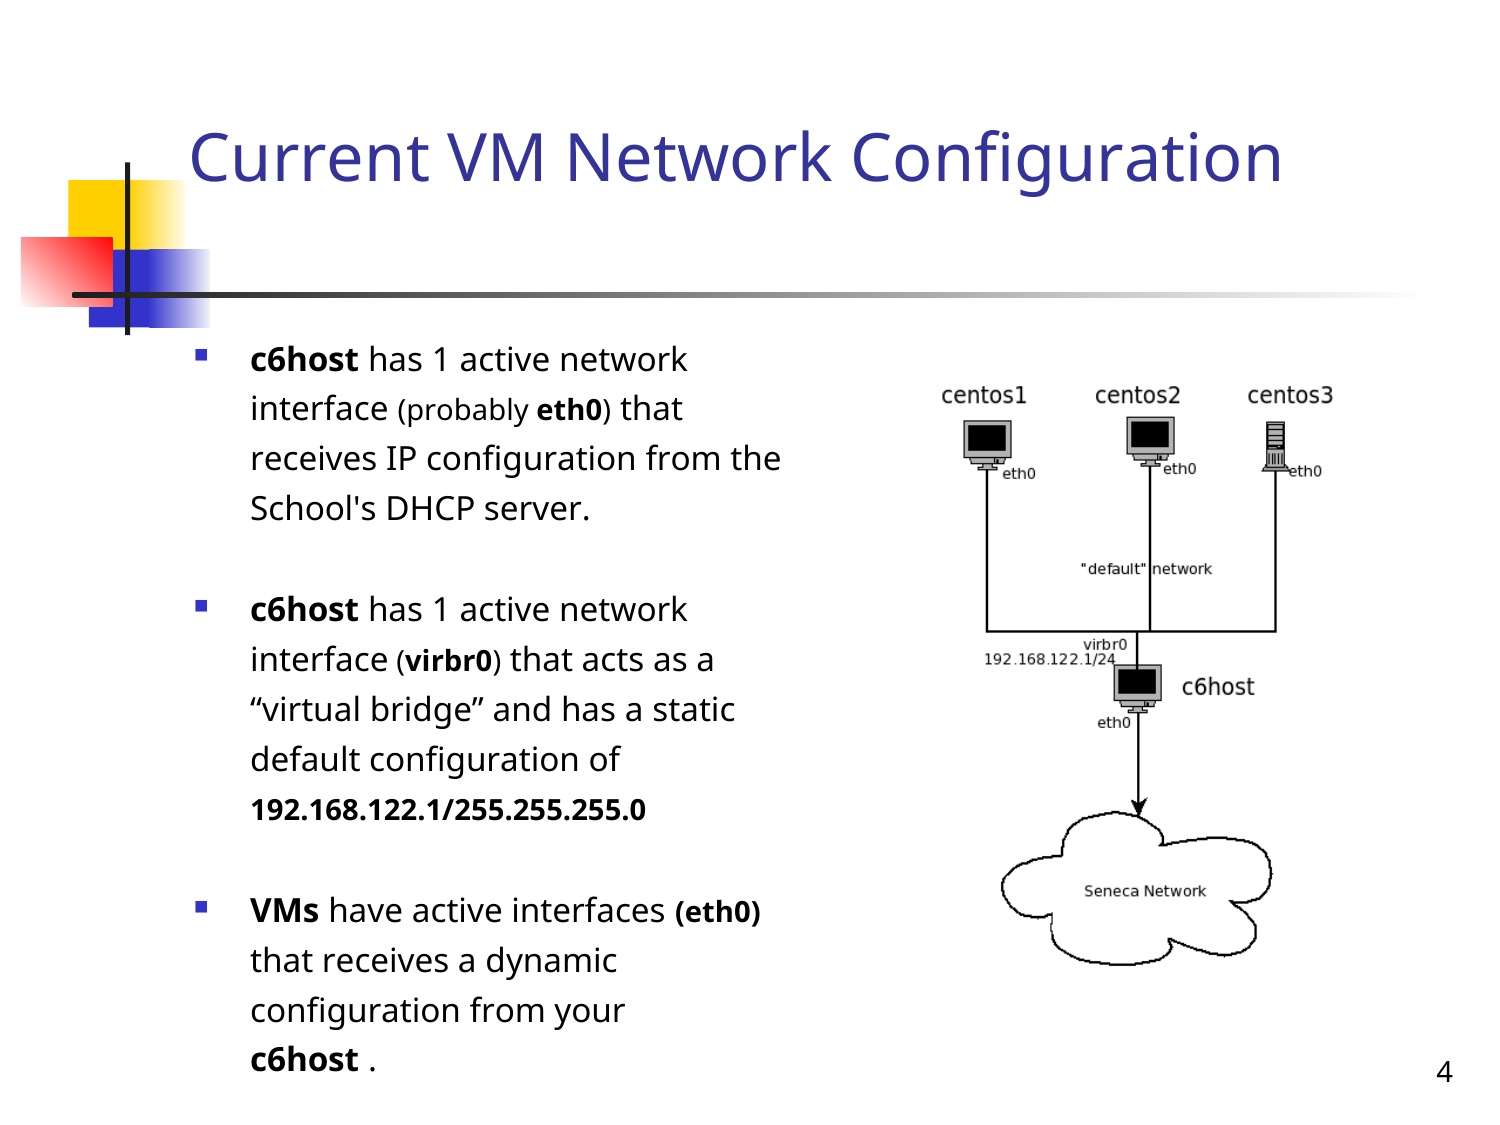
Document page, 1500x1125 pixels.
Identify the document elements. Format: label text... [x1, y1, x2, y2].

list c6host has 1 active network interface (probably eth0) that receives IP configuration from the School's DHCP server. c6host has 1 active network interface (virbr0) that acts as a “virtual bridge” and has a static default configuration of 192.168.122.1/255.255.255.0 VMs have active interfaces (eth0) that receives a dynamic configuration from your c6host . [193, 331, 817, 1074]
picture [885, 324, 1414, 1093]
title Current VM Network Configuration [188, 35, 1468, 276]
